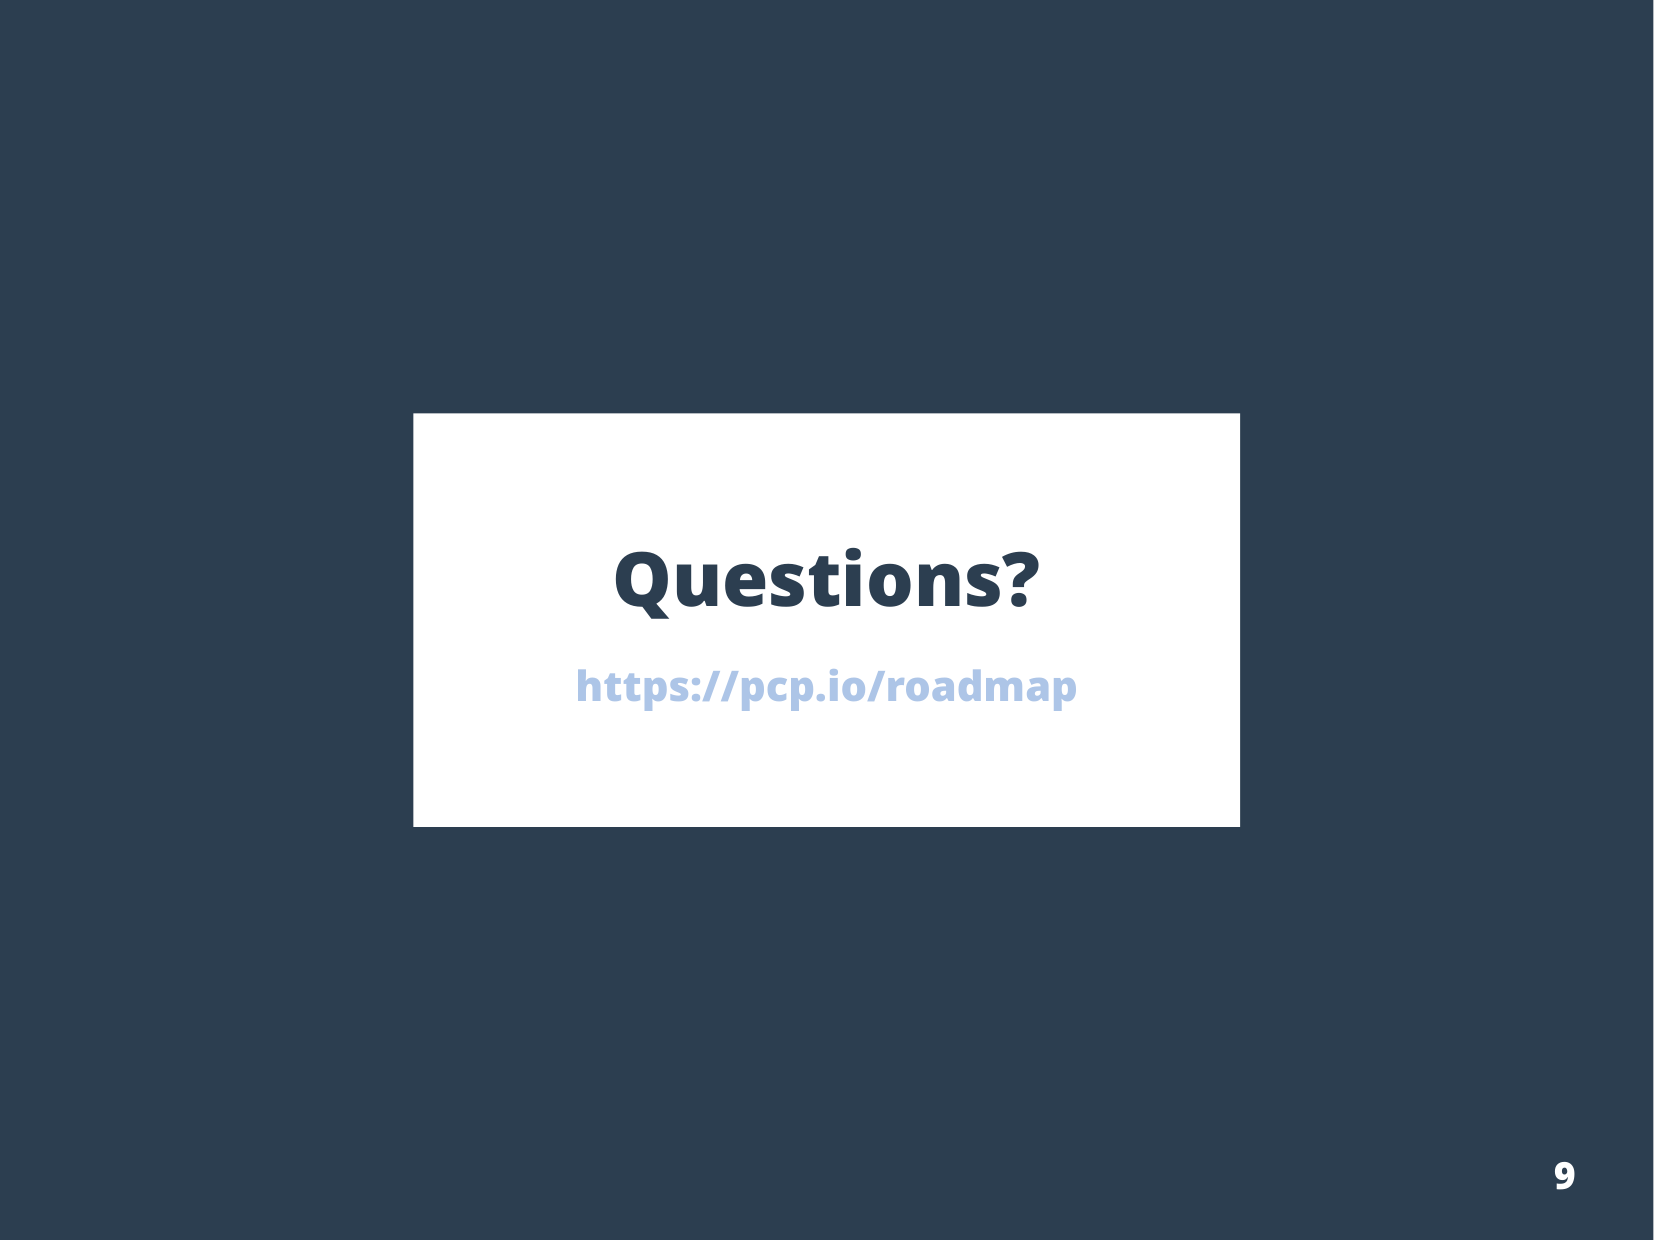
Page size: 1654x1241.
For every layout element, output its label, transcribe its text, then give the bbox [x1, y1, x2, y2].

title Questions? https://pcp.io/roadmap [442, 442, 1211, 798]
